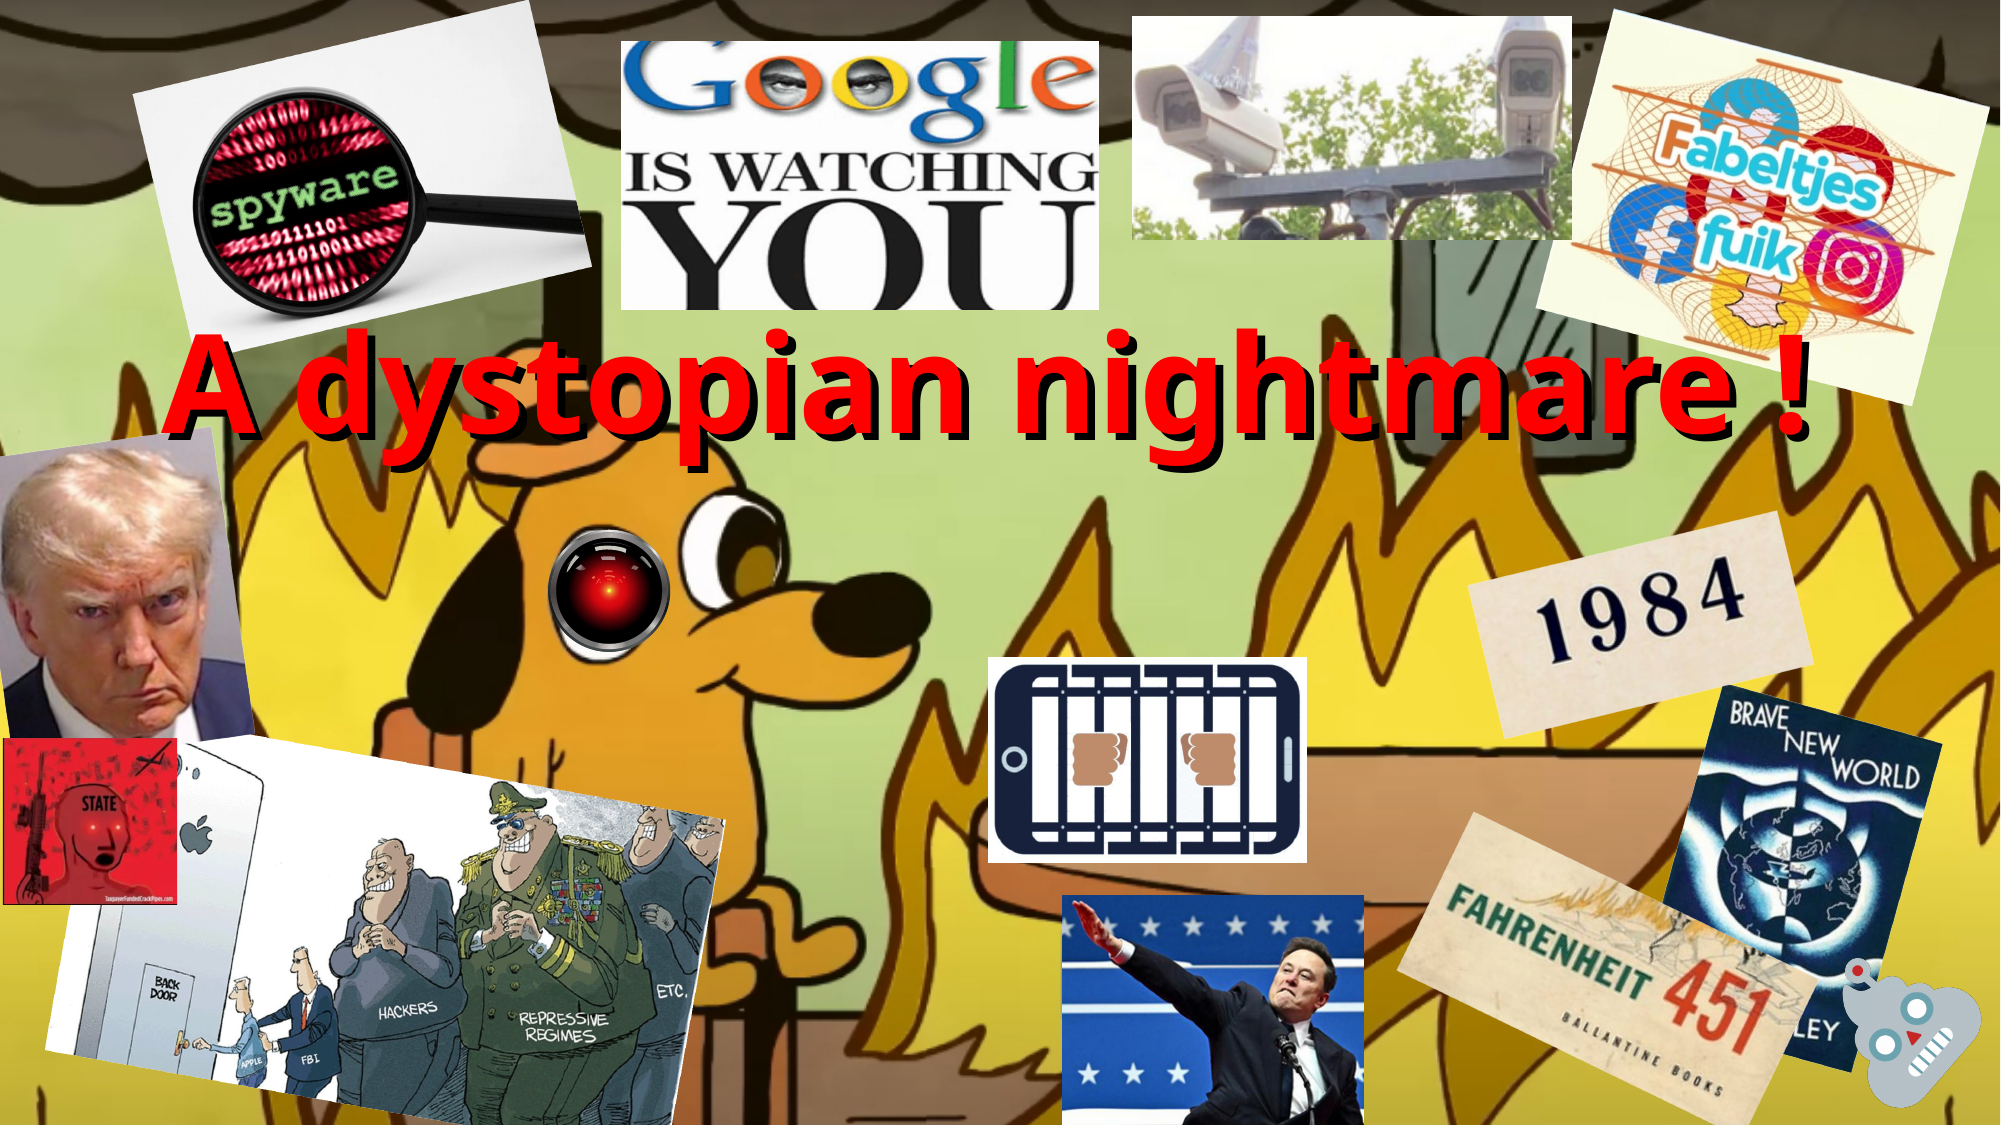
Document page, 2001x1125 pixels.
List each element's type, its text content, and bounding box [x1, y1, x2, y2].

picture [0, 0, 2001, 1125]
text_box A dystopian nightmare ! [0, 307, 2000, 552]
